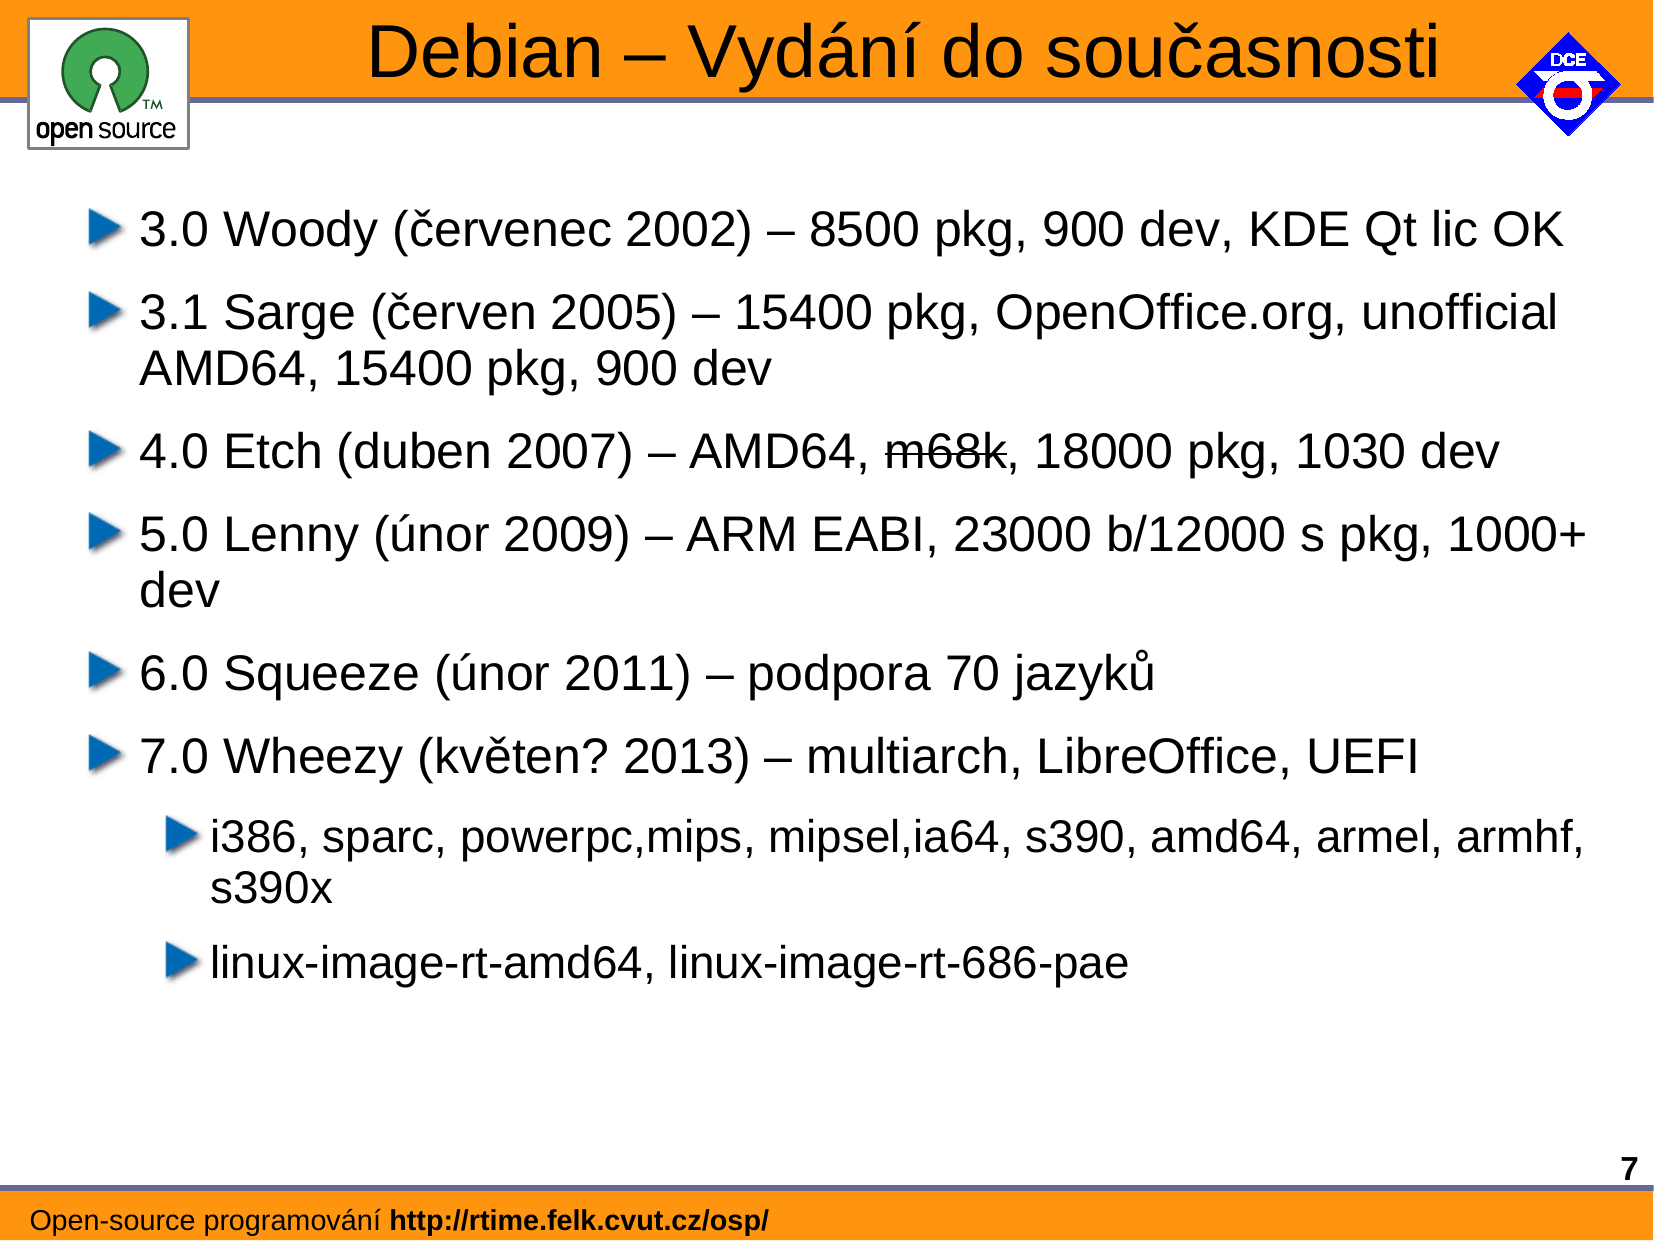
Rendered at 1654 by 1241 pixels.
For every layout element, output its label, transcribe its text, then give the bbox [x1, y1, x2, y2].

title Debian – Vydání do současnosti [178, 4, 1631, 98]
list 3.0 Woody (červenec 2002) – 8500 pkg, 900 dev, KDE Qt lic OK 3.1 Sarge (červen 2005) – 15400 pkg, OpenOffice.org, unofficial AMD64, 15400 pkg, 900 dev 4.0 Etch (duben 2007) – AMD64, m68k, 18000 pkg, 1030 dev 5.0 Lenny (únor 2009) – ARM EABI, 23000 b/12000 s pkg, 1000+ dev 6.0 Squeeze (únor 2011) – podpora 70 jazyků 7.0 Wheezy (květen? 2013) – multiarch, LibreOffice, UEFI i386, sparc, powerpc,mips, mipsel,ia64, s390, amd64, armel, armhf, s390x linux-image-rt-amd64, linux-image-rt-686-pae [68, 201, 1592, 1106]
